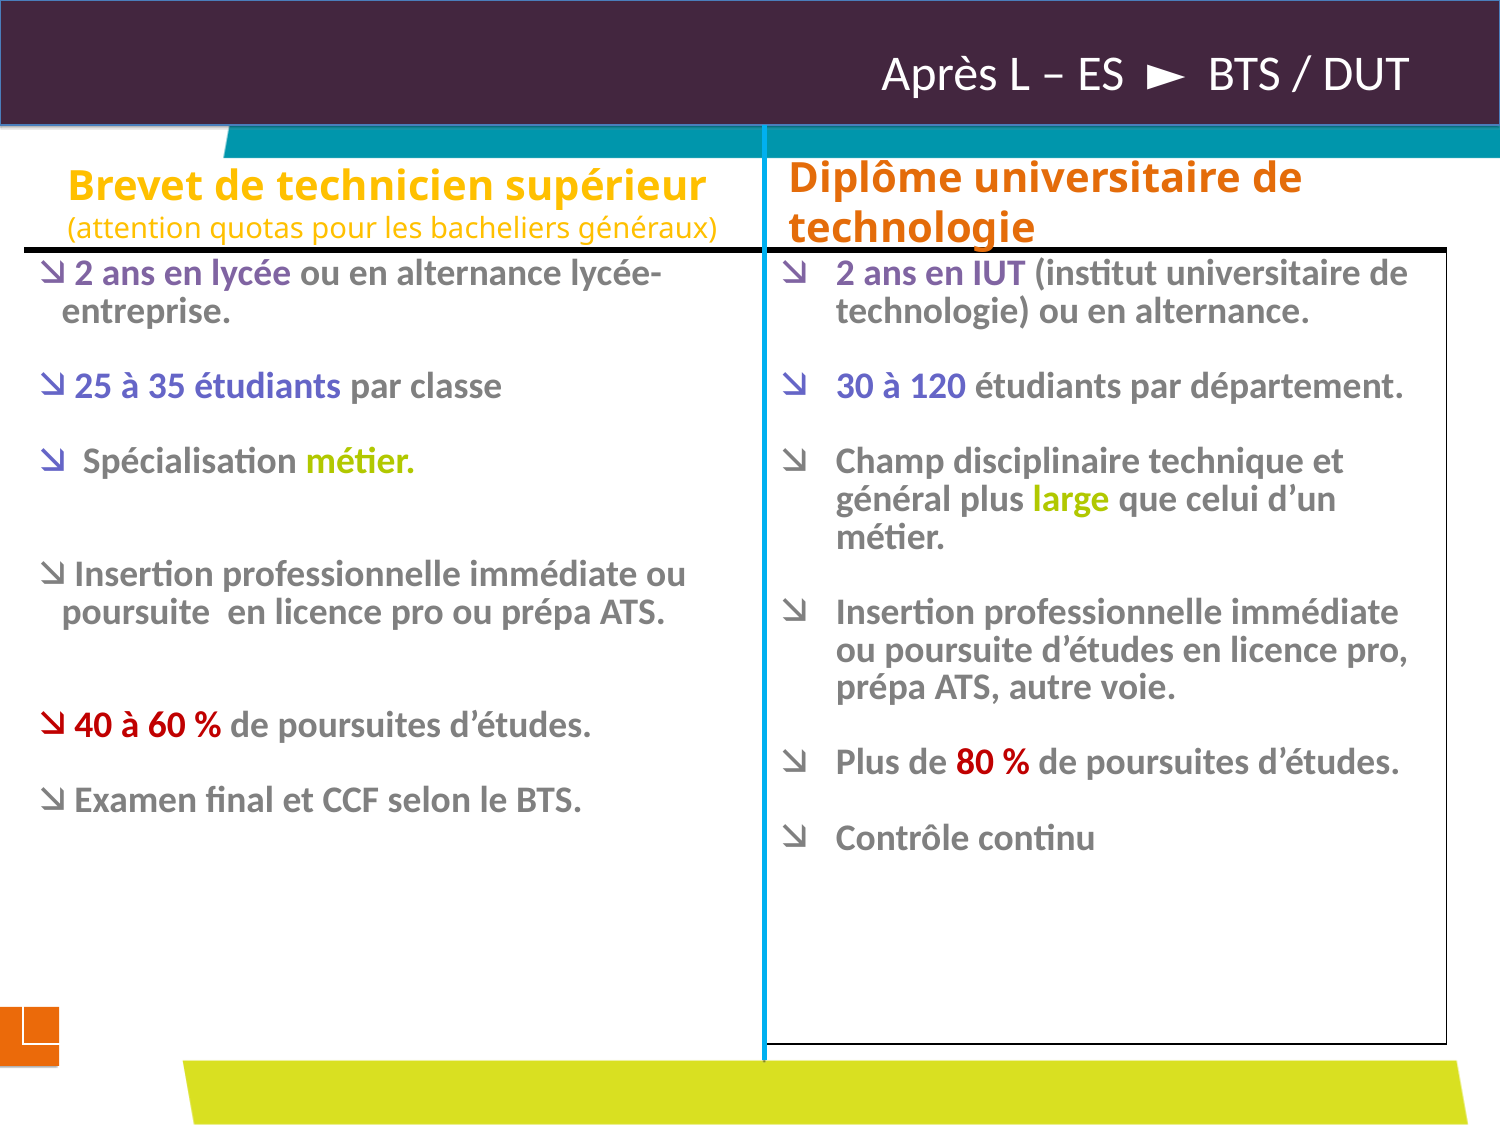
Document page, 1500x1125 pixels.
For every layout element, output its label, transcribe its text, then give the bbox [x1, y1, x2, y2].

text_box [0, 0, 1500, 125]
text_box Brevet de technicien supérieur (attention quotas pour les bacheliers généraux) [52, 151, 733, 252]
table_header 2 ans en IUT (institut universitaire de technologie) ou en alternance. 30 à 120 étudiants par département. Champ disciplinaire technique et général plus large que celui d’un métier. Insertion professionnelle immédiate ou poursuite d’études en licence pro, prépa ATS, autre voie. Plus de 80 % de poursuites d’études. Contrôle continu [767, 253, 1446, 1043]
text_box [0, 1006, 60, 1066]
text_box Après L – ES ► BTS / DUT [346, 30, 1425, 111]
text_box Diplôme universitaire de technologie [773, 143, 1490, 259]
table_header 2 ans en lycée ou en alternance lycée-entreprise. 25 à 35 étudiants par classe Spécialisation métier. Insertion professionnelle immédiate ou poursuite en licence pro ou prépa ATS. 40 à 60 % de poursuites d’études. Examen final et CCF selon le BTS. [24, 253, 762, 1043]
picture [0, 125, 1500, 1125]
picture [0, 125, 761, 1006]
